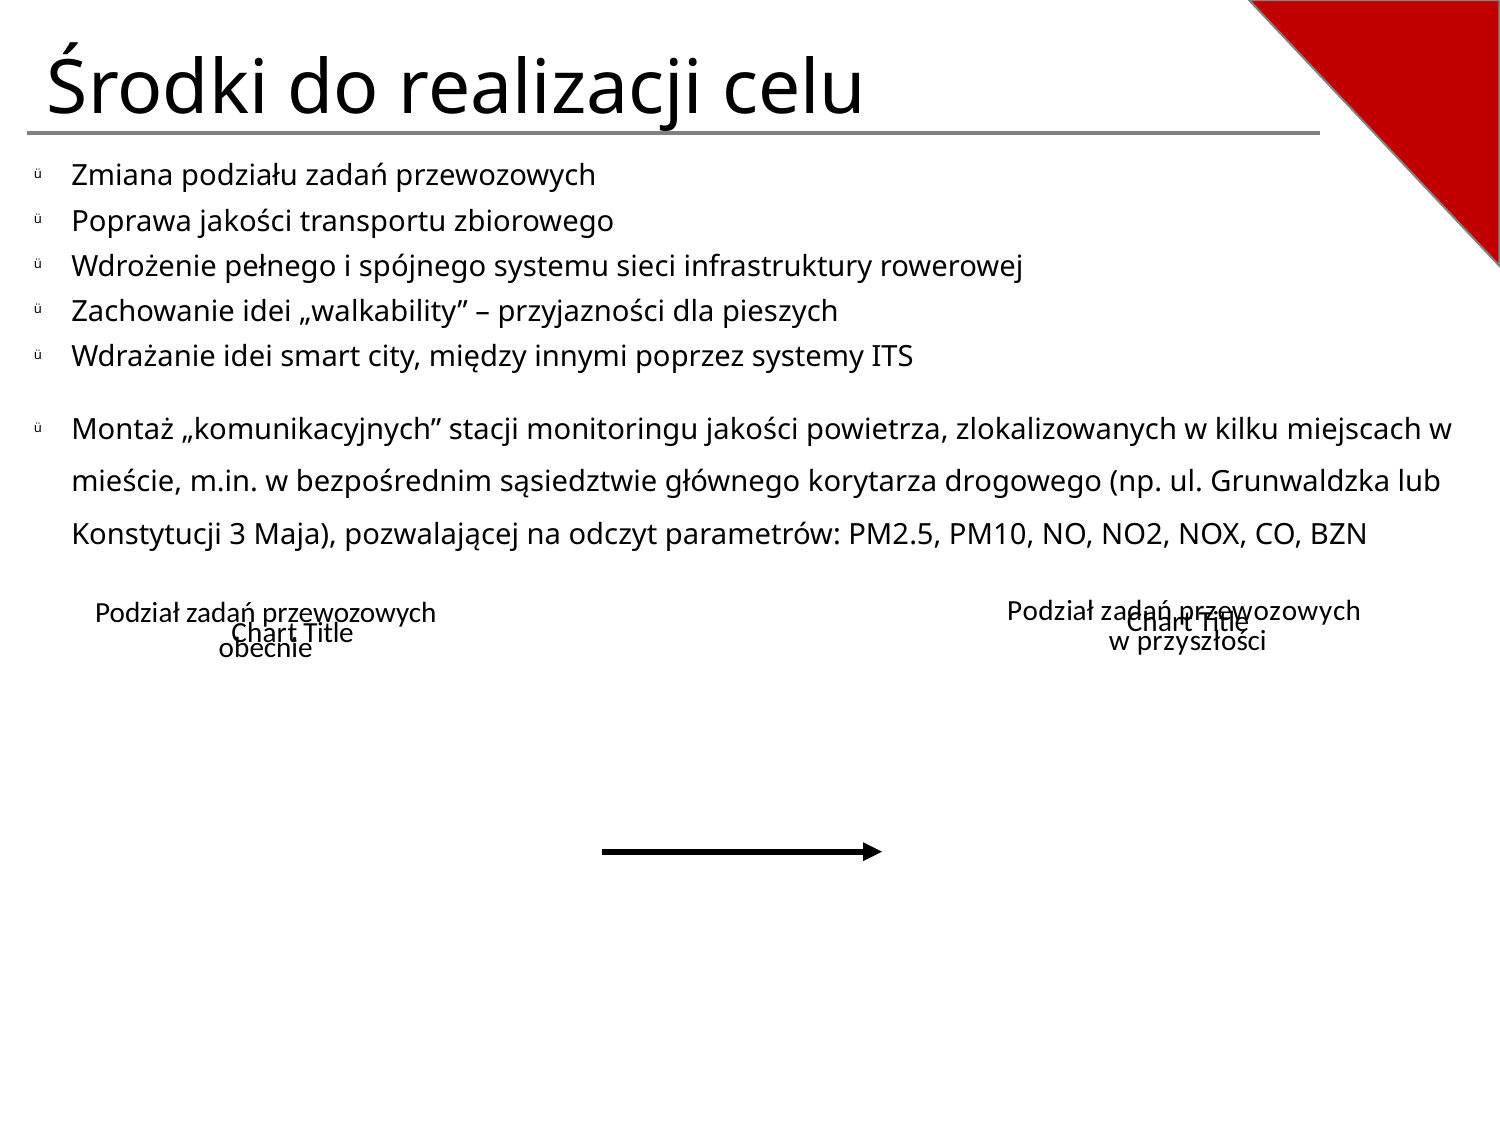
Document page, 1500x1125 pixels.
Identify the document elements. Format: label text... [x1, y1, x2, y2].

chart [895, 581, 1481, 1114]
chart [0, 593, 585, 1125]
text_box Środki do realizacji celu [31, 0, 1328, 199]
text_box Podział zadań przewozowych obecnie [63, 585, 469, 671]
text_box Zmiana podziału zadań przewozowych Poprawa jakości transportu zbiorowego Wdrożenie pełnego i spójnego systemu sieci infrastruktury rowerowej Zachowanie idei „walkability” – przyjazności dla pieszych Wdrażanie idei smart city, między innymi poprzez systemy ITS Montaż „komunikacyjnych” stacji monitoringu jakości powietrza, zlokalizowanych w kilku miejscach w mieście, m.in. w bezpośrednim sąsiedztwie głównego korytarza drogowego (np. ul. Grunwaldzka lub Konstytucji 3 Maja), pozwalającej na odczyt parametrów: PM2.5, PM10, NO, NO2, NOX, CO, BZN [18, 158, 1500, 558]
text_box [1328, 0, 1500, 266]
